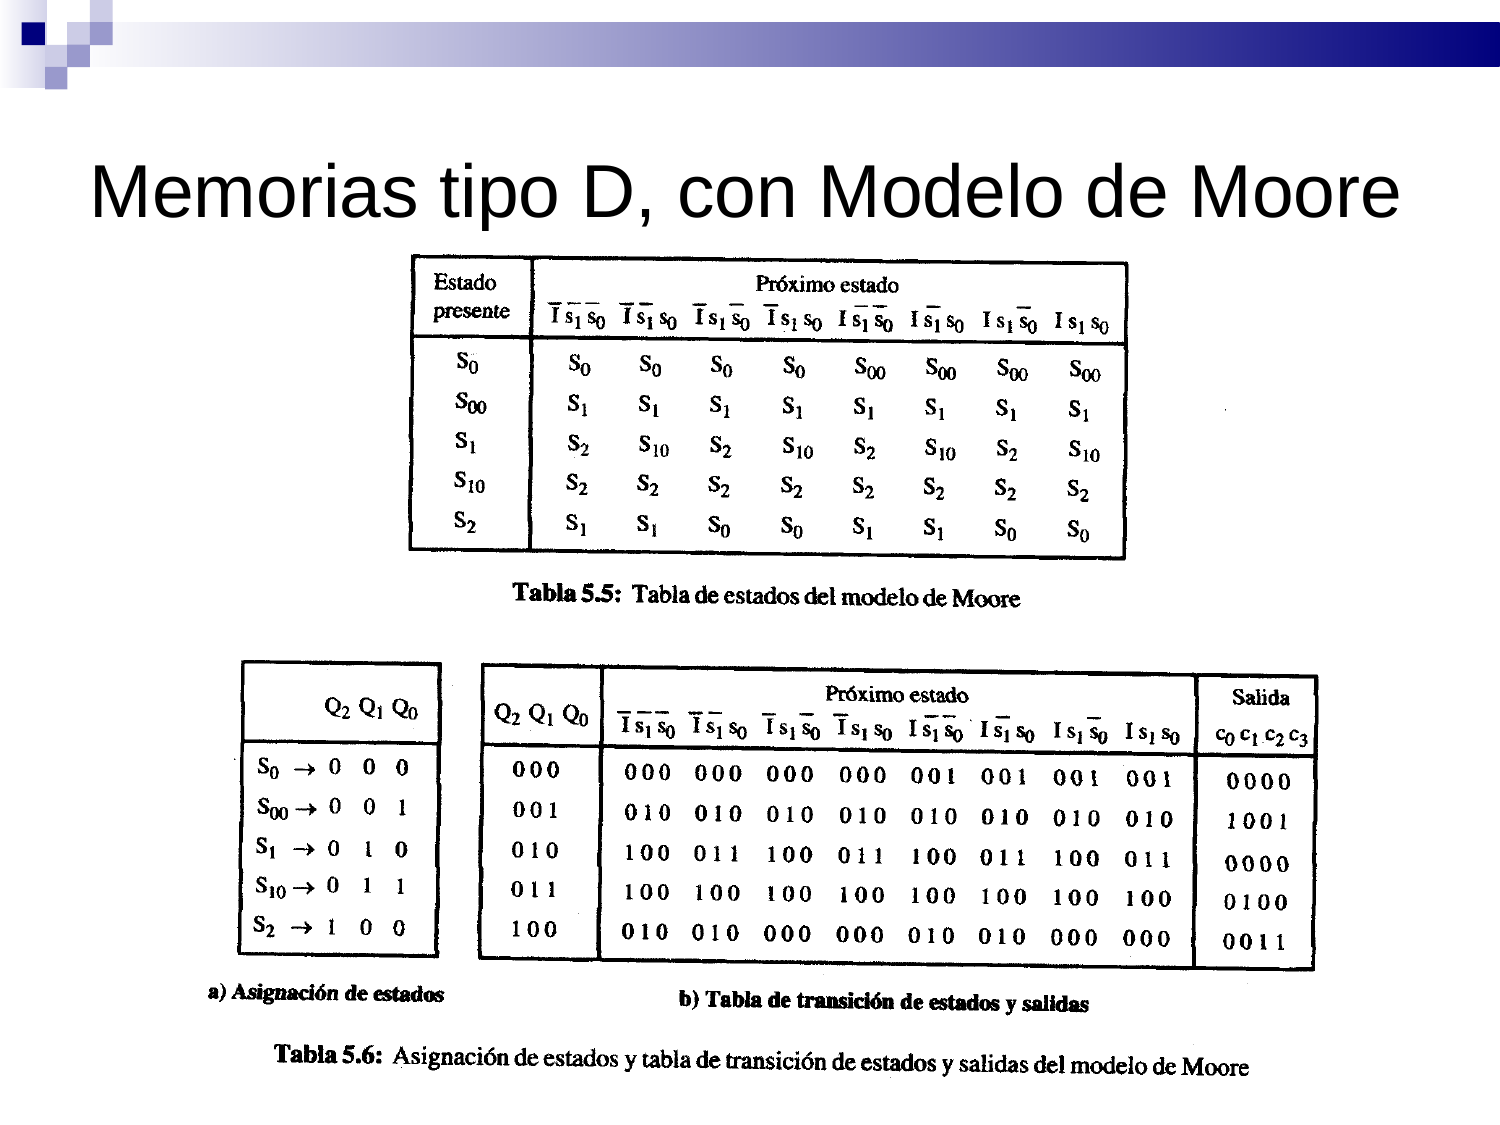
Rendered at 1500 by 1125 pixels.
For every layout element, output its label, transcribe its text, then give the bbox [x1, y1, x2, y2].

title Memorias tipo D, con Modelo de Moore [75, 75, 1426, 301]
picture [206, 231, 1329, 1096]
